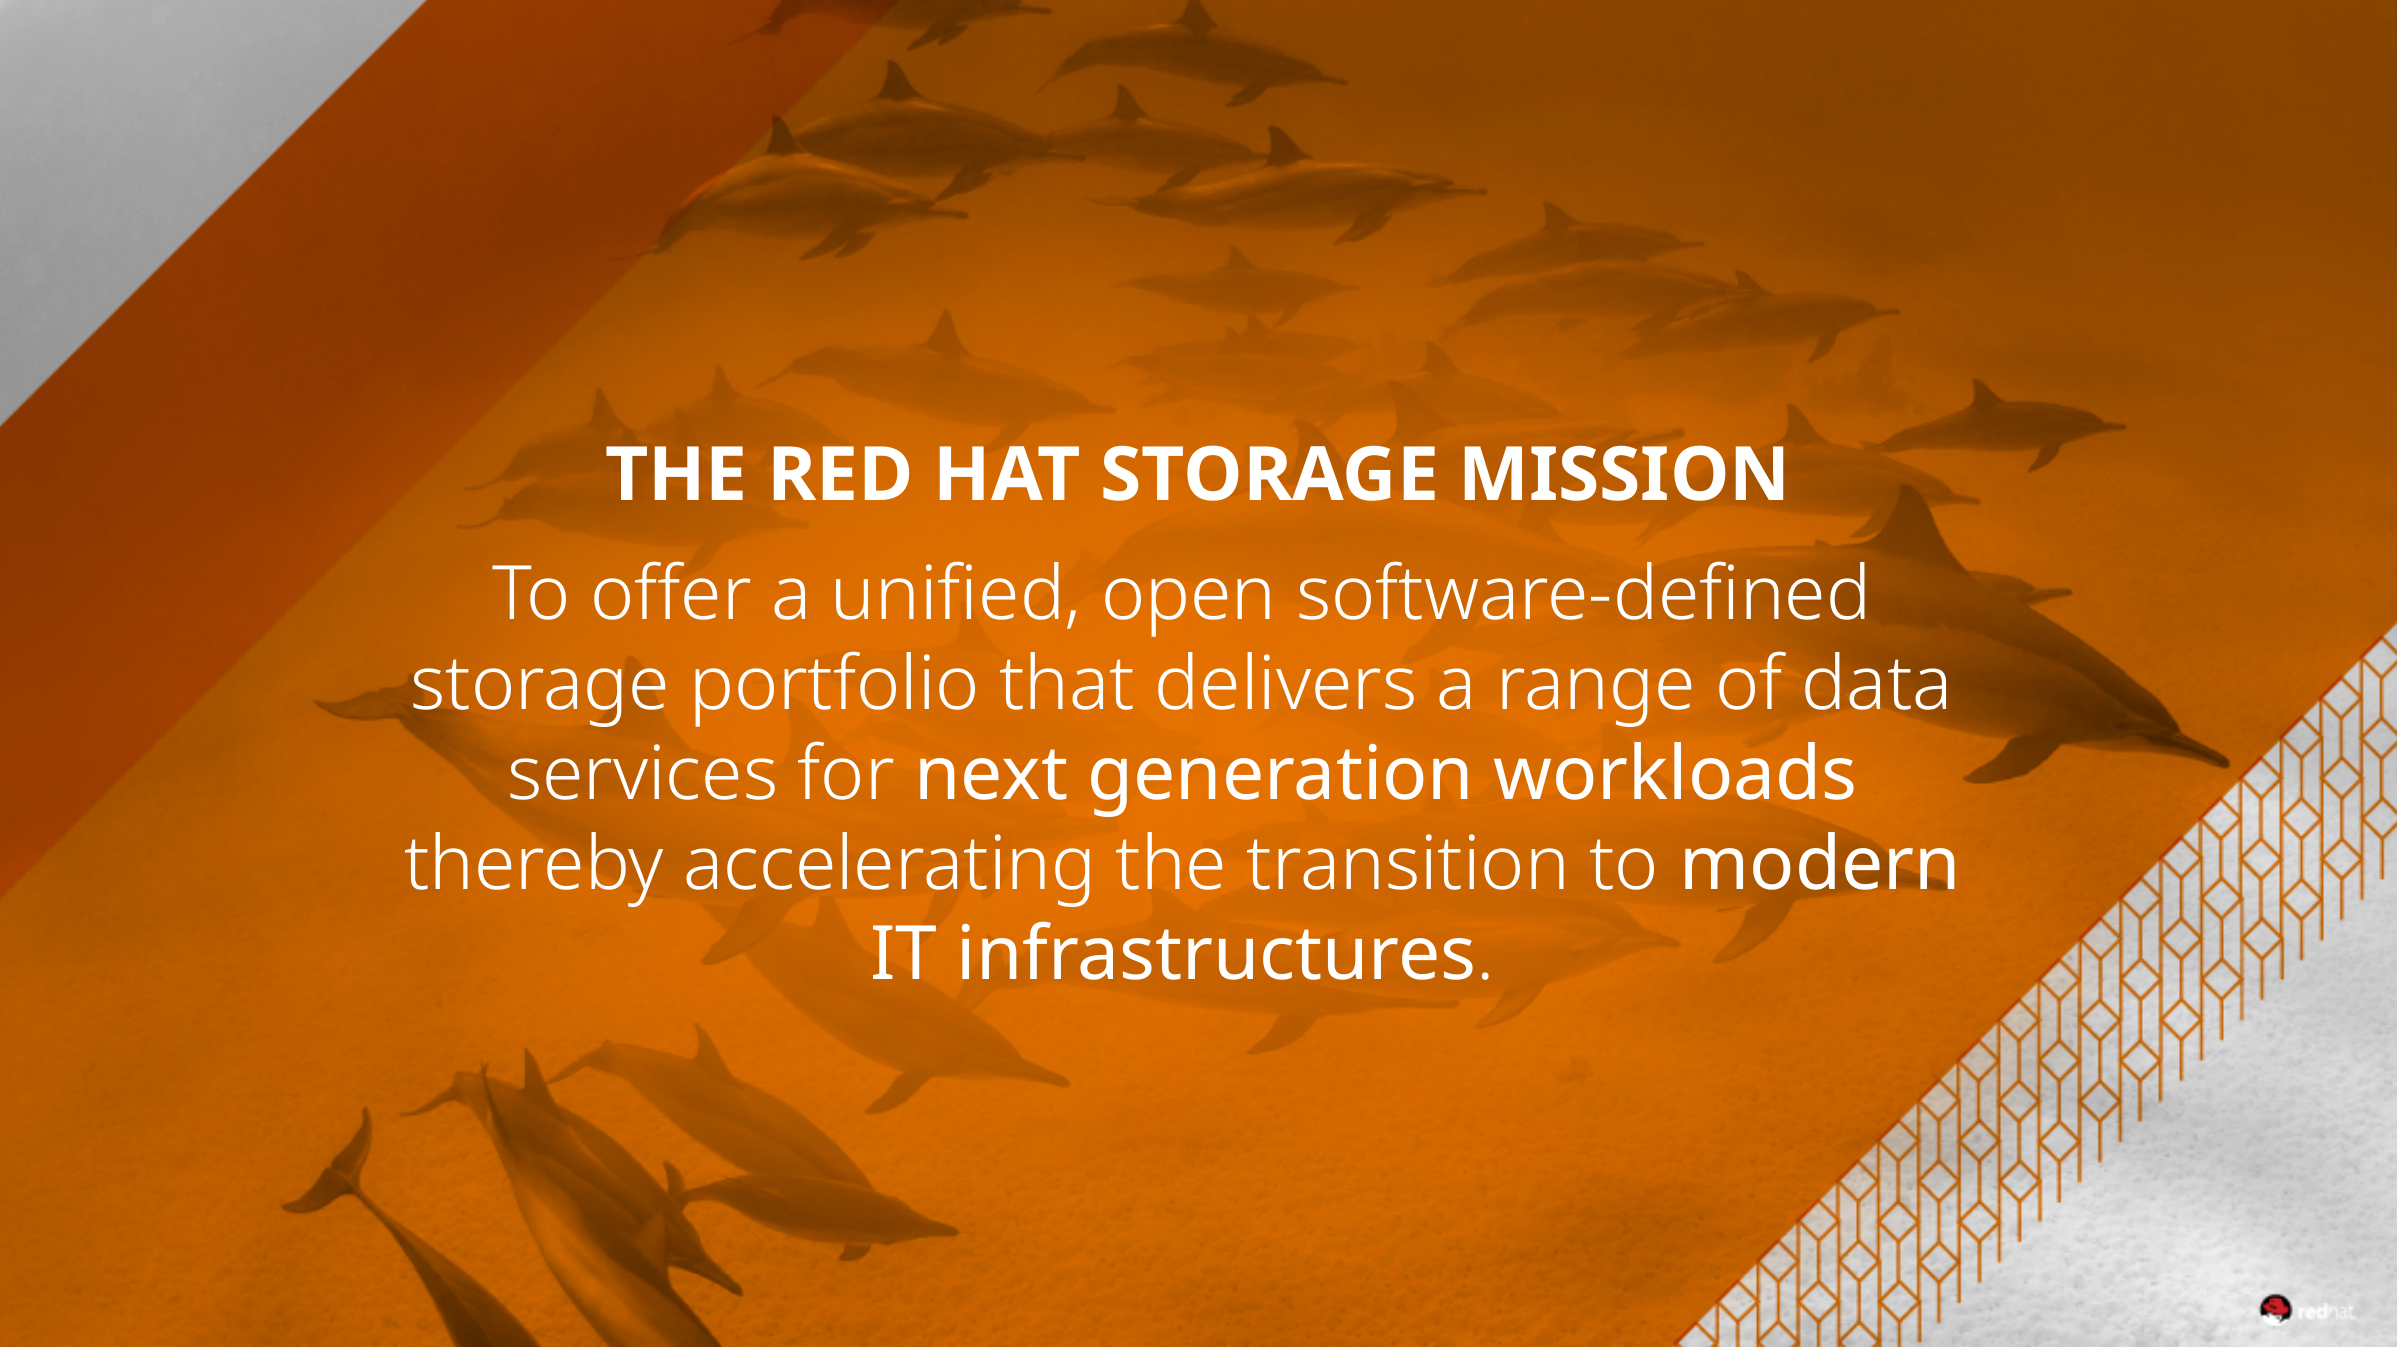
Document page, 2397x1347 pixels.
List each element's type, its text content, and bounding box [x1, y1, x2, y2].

list To offer a unified, open software-defined storage portfolio that delivers a range of data services for next generation workloads thereby accelerating the transition to modern IT infrastructures. [370, 373, 1995, 1050]
picture [0, 0, 2397, 1347]
